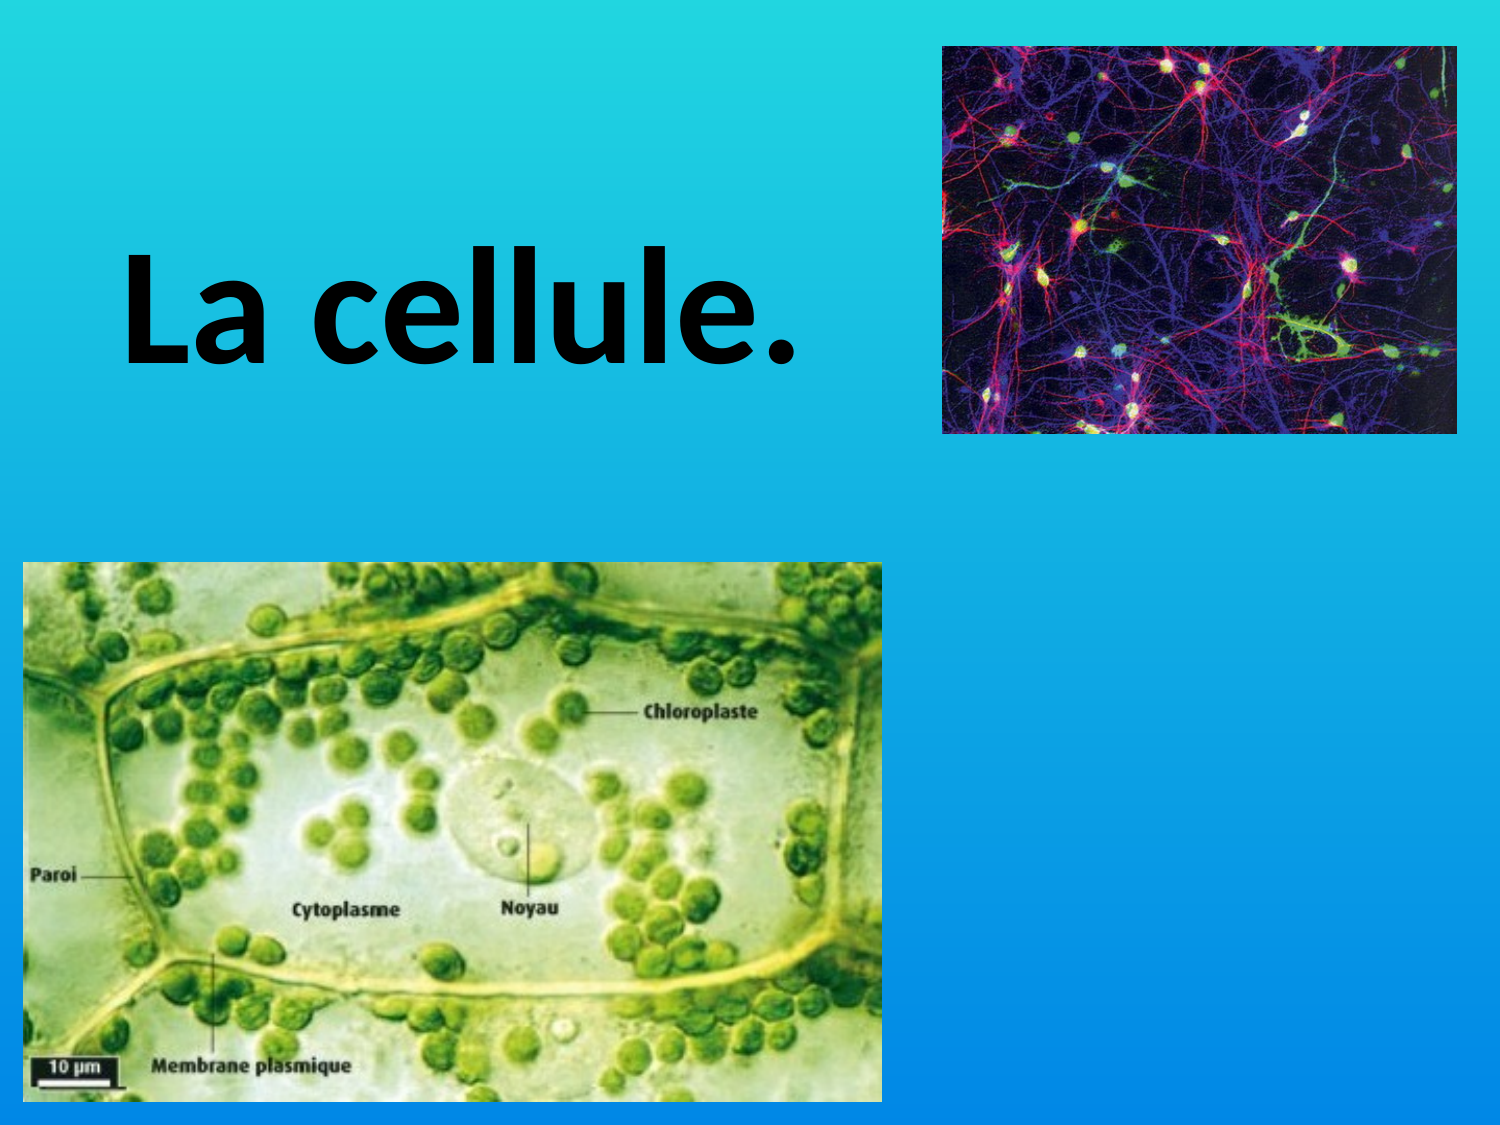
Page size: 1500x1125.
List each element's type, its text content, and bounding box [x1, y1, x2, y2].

picture [942, 46, 1457, 434]
picture [23, 563, 882, 1103]
title La cellule. [23, 175, 903, 417]
